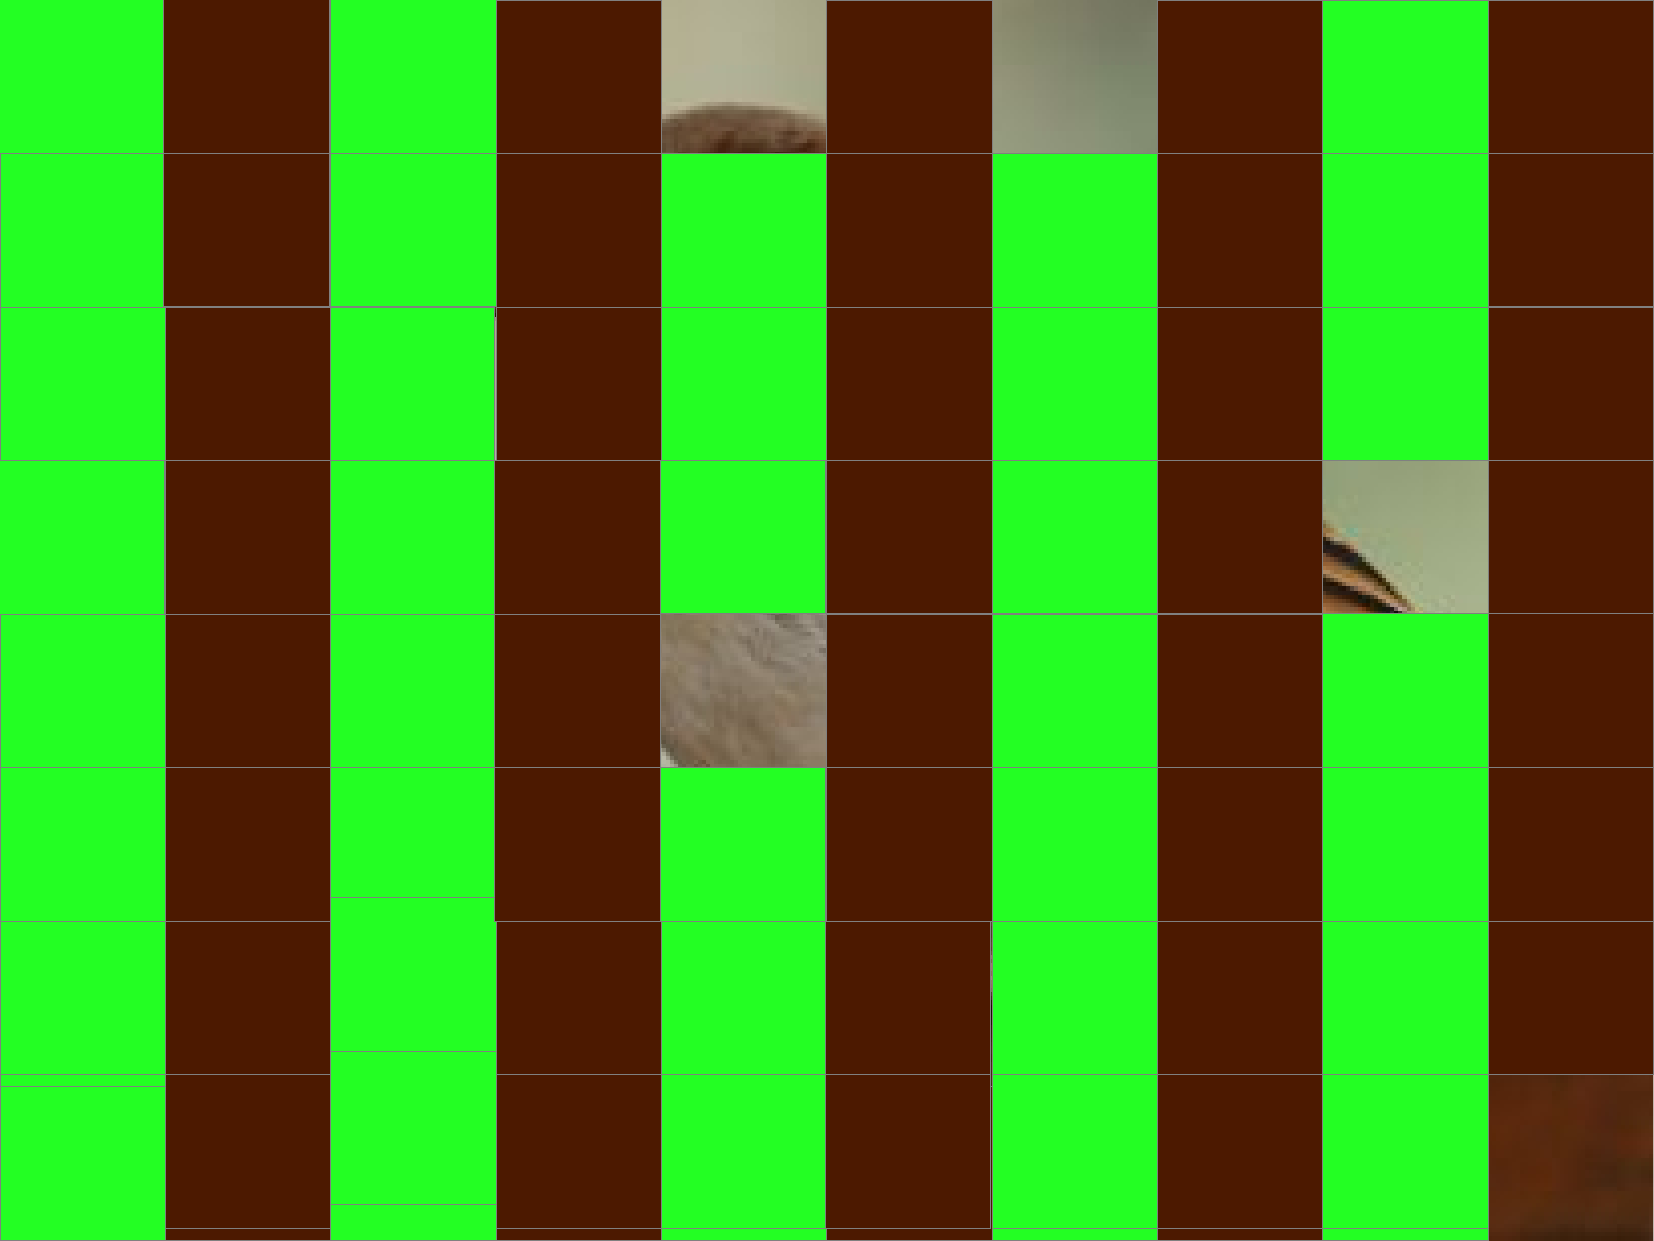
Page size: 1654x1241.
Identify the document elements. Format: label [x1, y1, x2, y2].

text_box [0, 0, 1654, 1241]
picture [993, 0, 1157, 153]
picture [1489, 1075, 1654, 1241]
picture [661, 614, 826, 767]
picture [662, 0, 826, 153]
picture [1323, 461, 1488, 613]
